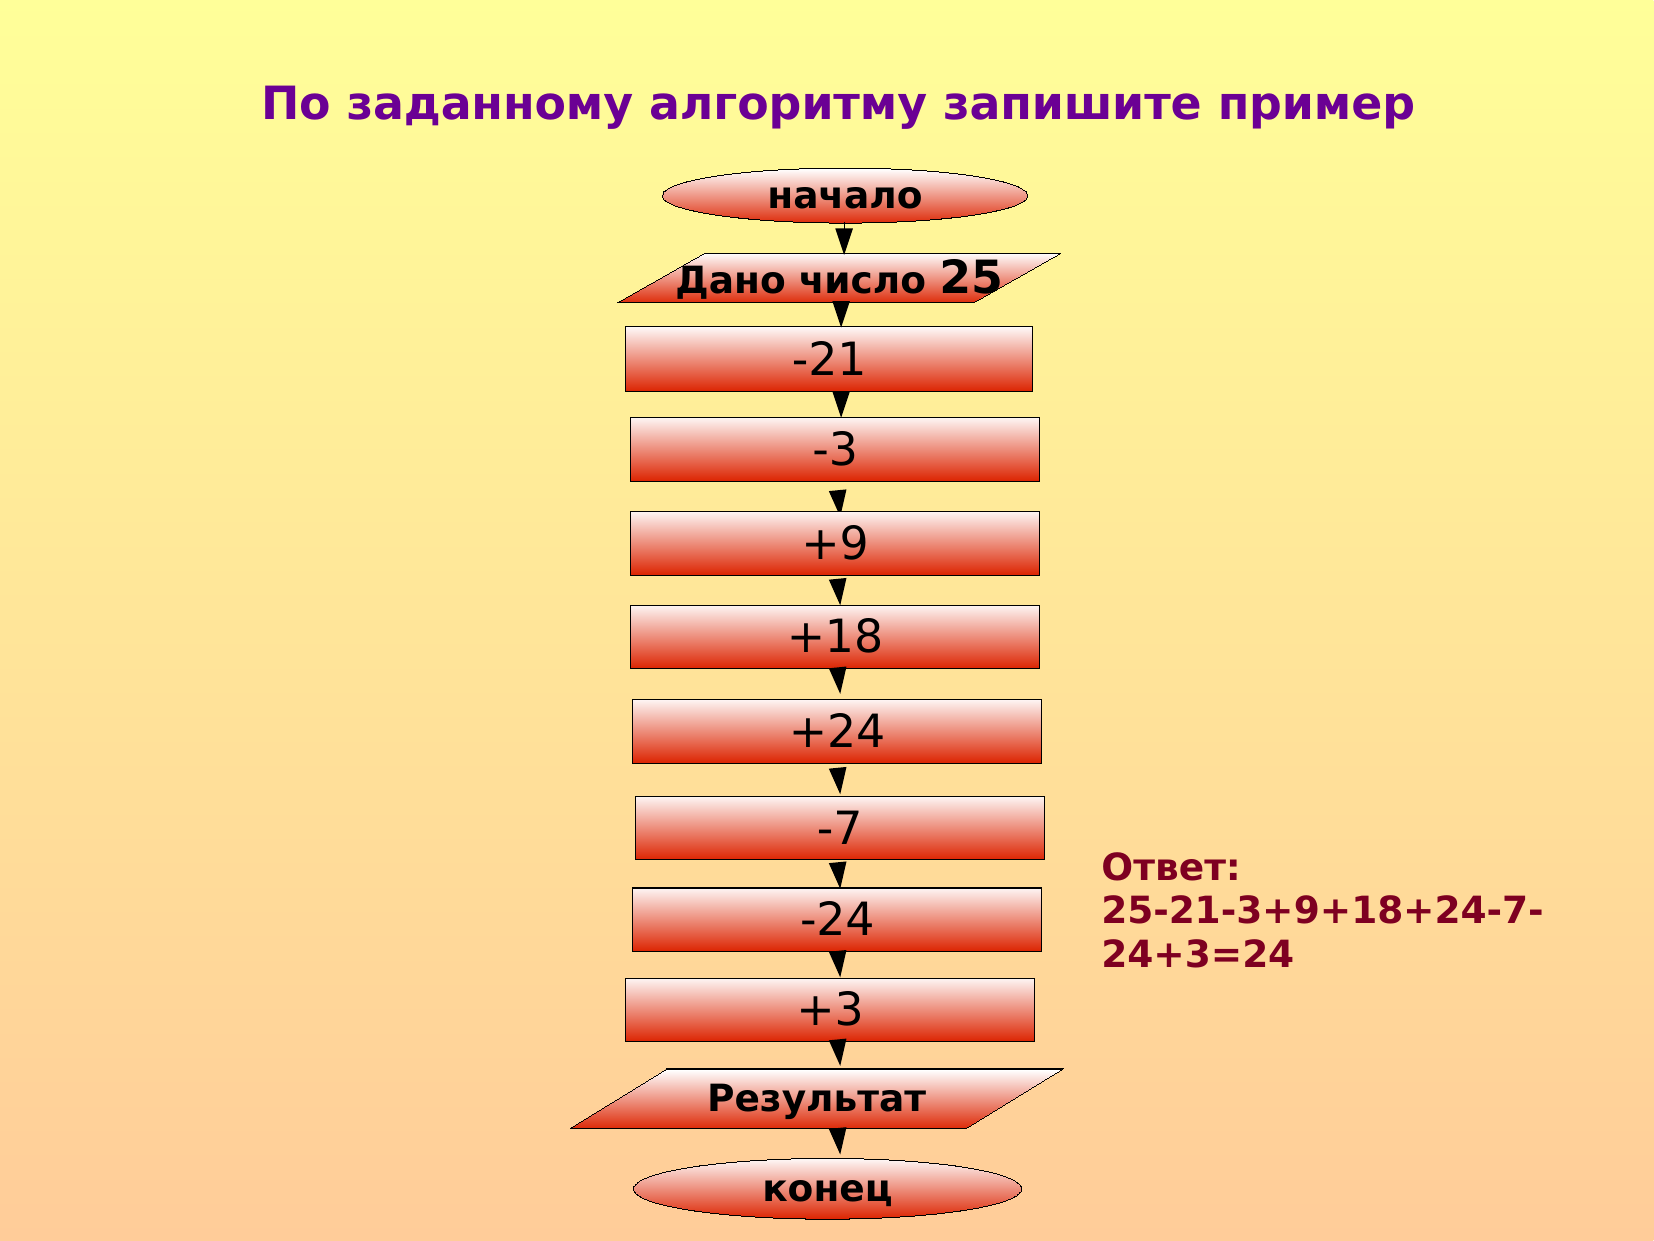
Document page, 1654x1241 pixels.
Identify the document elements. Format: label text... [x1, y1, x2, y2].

text_box -21 [625, 326, 1033, 392]
text_box +3 [625, 978, 1035, 1042]
text_box конец [633, 1158, 1022, 1220]
title По заданному алгоритму запишите пример [94, 0, 1583, 208]
text_box Дано число 25 [617, 253, 1061, 303]
text_box +9 [630, 511, 1040, 576]
text_box -24 [632, 887, 1042, 952]
text_box -7 [635, 796, 1045, 860]
text_box +18 [630, 605, 1040, 669]
text_box Результат [570, 1068, 1064, 1129]
text_box Ответ: 25-21-3+9+18+24-7-24+3=24 [1086, 838, 1641, 984]
text_box -3 [630, 417, 1040, 482]
text_box +24 [632, 699, 1042, 764]
text_box начало [662, 168, 1028, 224]
